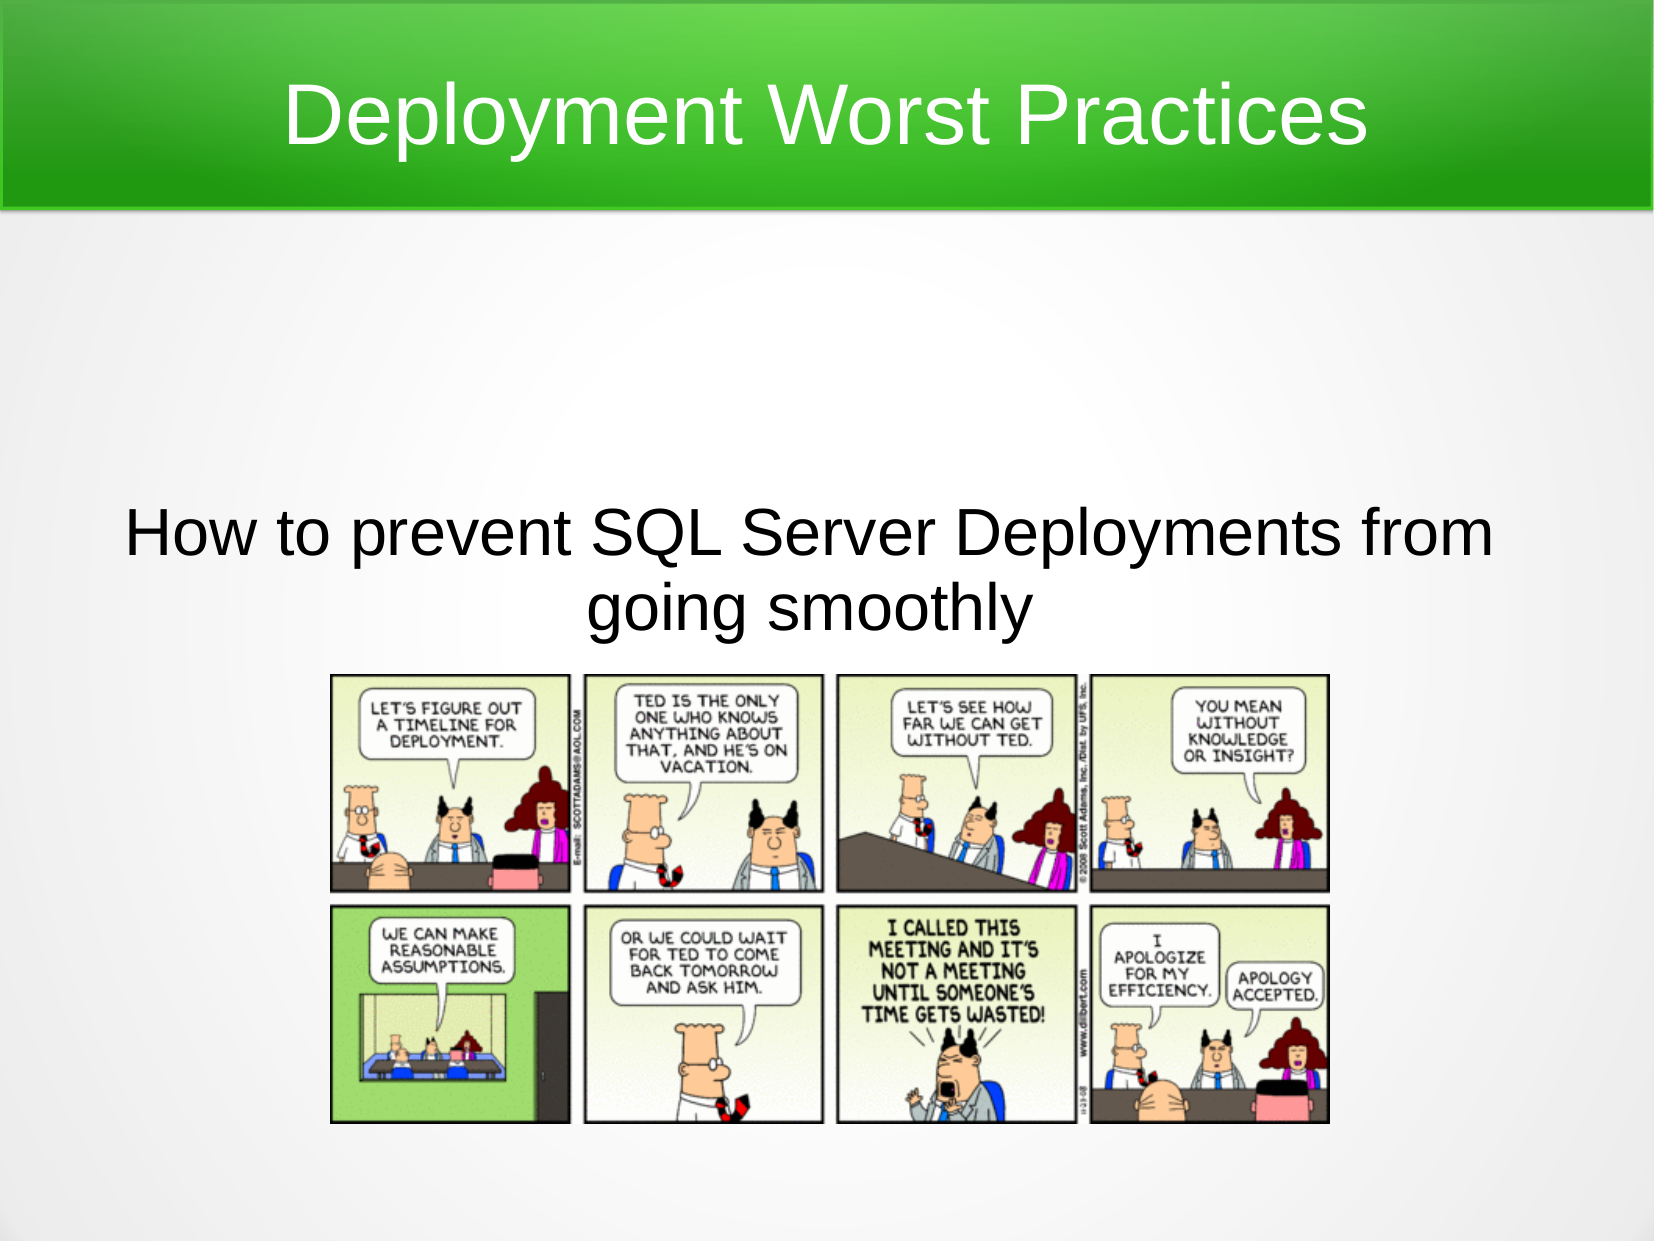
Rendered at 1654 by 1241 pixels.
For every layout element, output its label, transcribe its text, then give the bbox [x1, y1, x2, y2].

subtitle How to prevent SQL Server Deployments from going smoothly [82, 210, 1538, 930]
title Deployment Worst Practices [82, 49, 1571, 179]
picture [330, 674, 1330, 1124]
